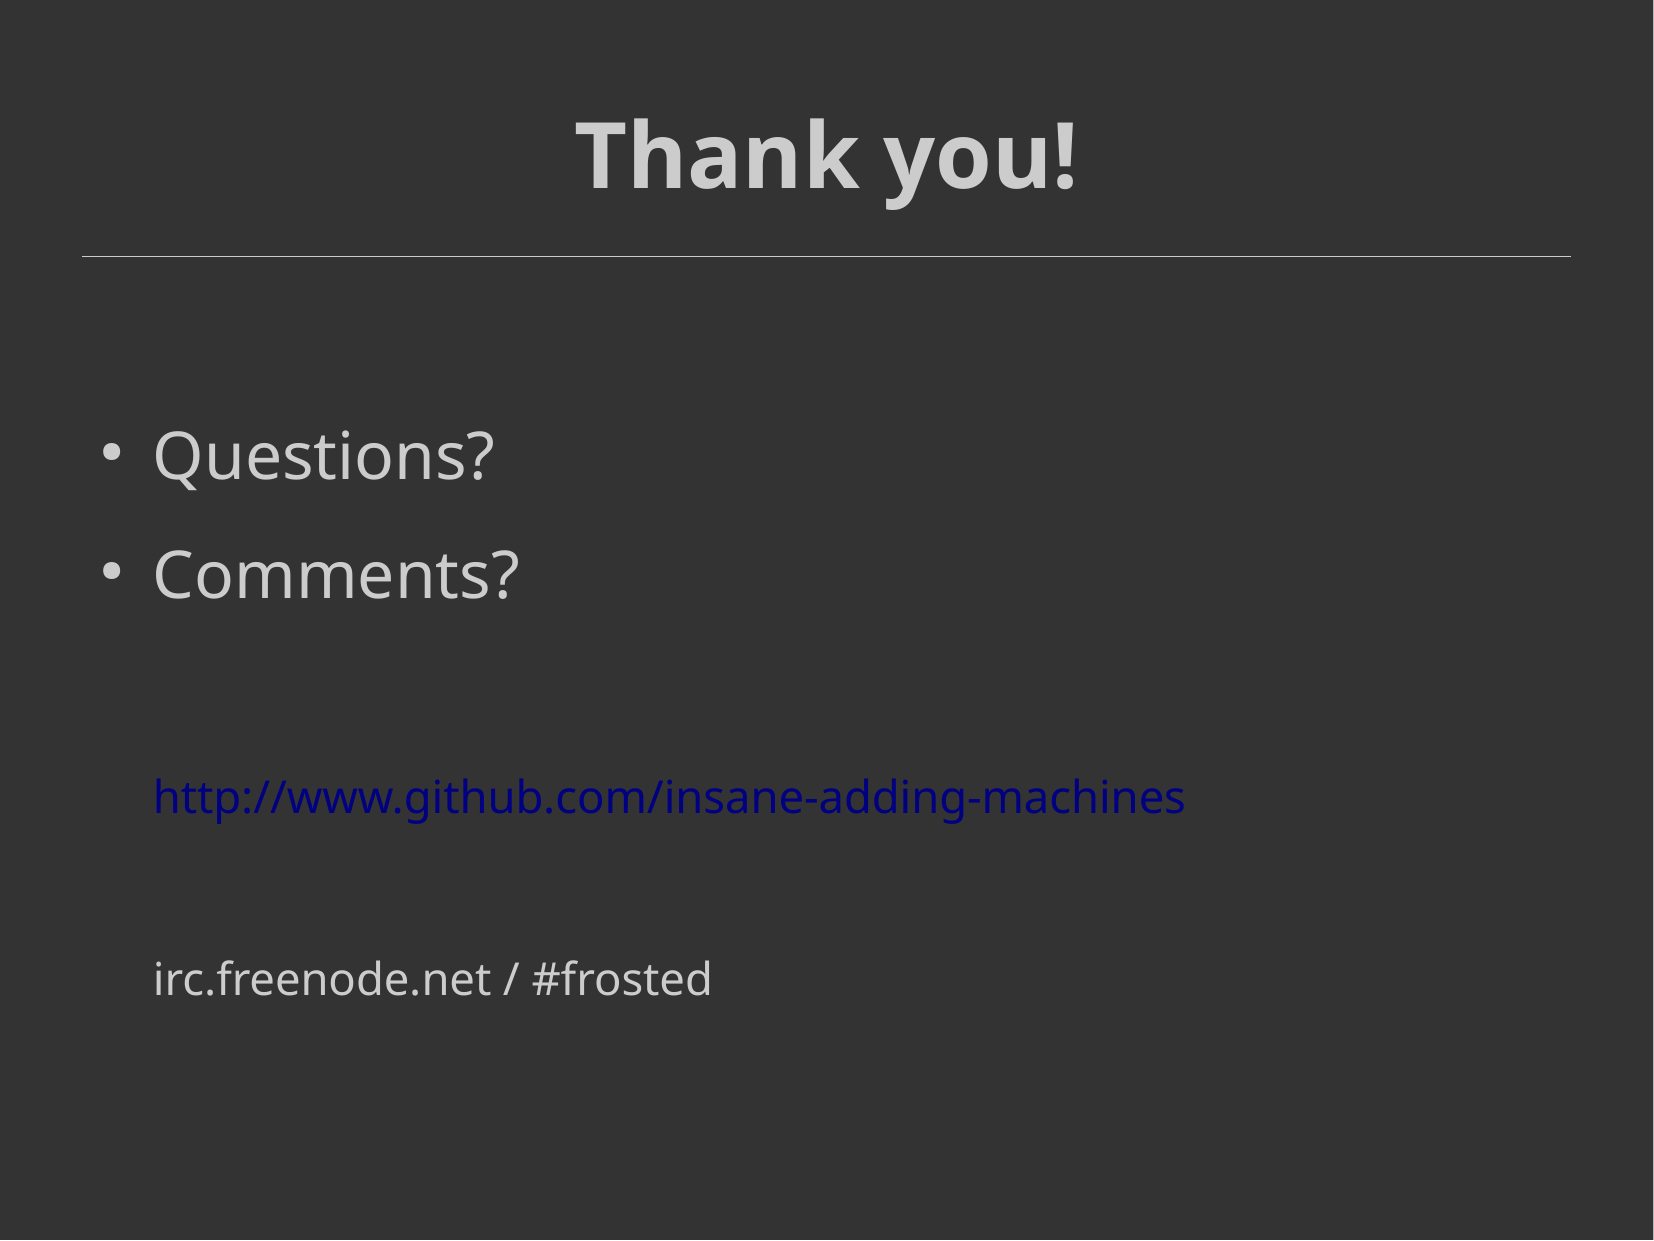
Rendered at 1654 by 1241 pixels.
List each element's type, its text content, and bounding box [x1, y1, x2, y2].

list Questions? Comments? http://www.github.com/insane-adding-machines irc.freenode.net / #frosted [82, 290, 1571, 1010]
title Thank you! [82, 49, 1571, 257]
